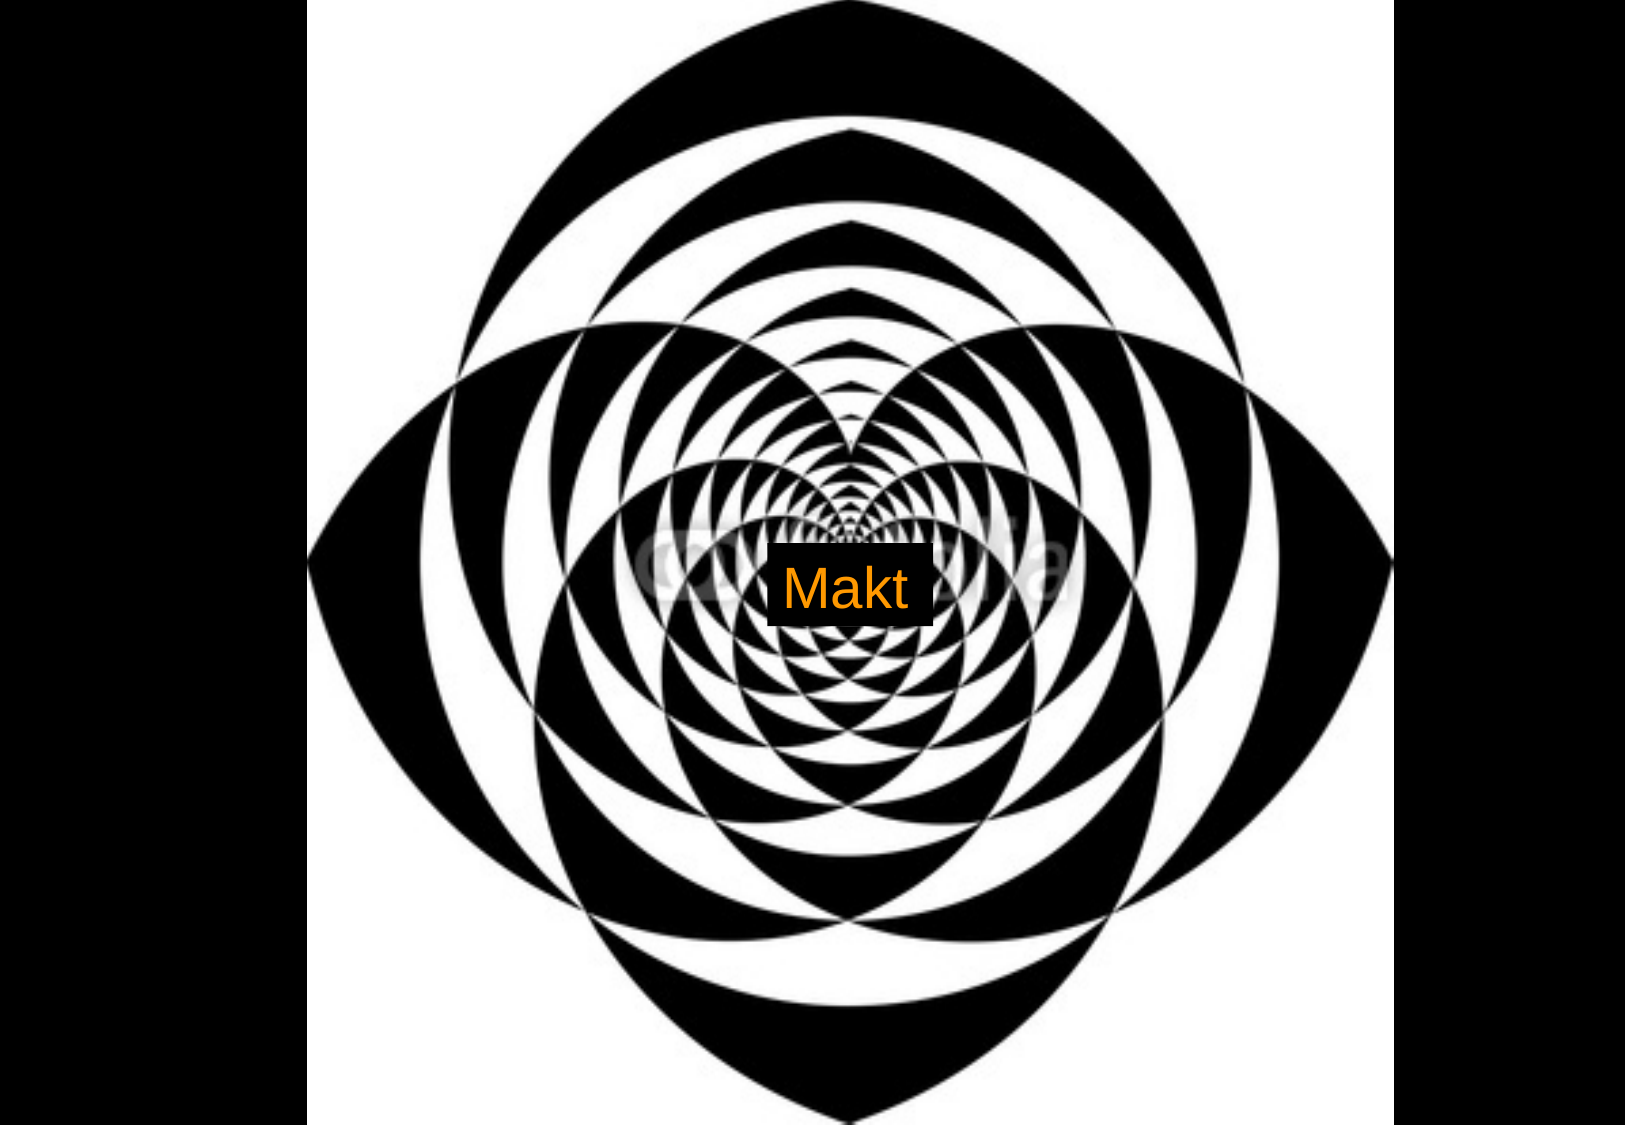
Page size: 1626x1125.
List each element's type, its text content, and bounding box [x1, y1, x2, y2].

text_box Makt [767, 543, 934, 627]
picture [307, 0, 1394, 1125]
